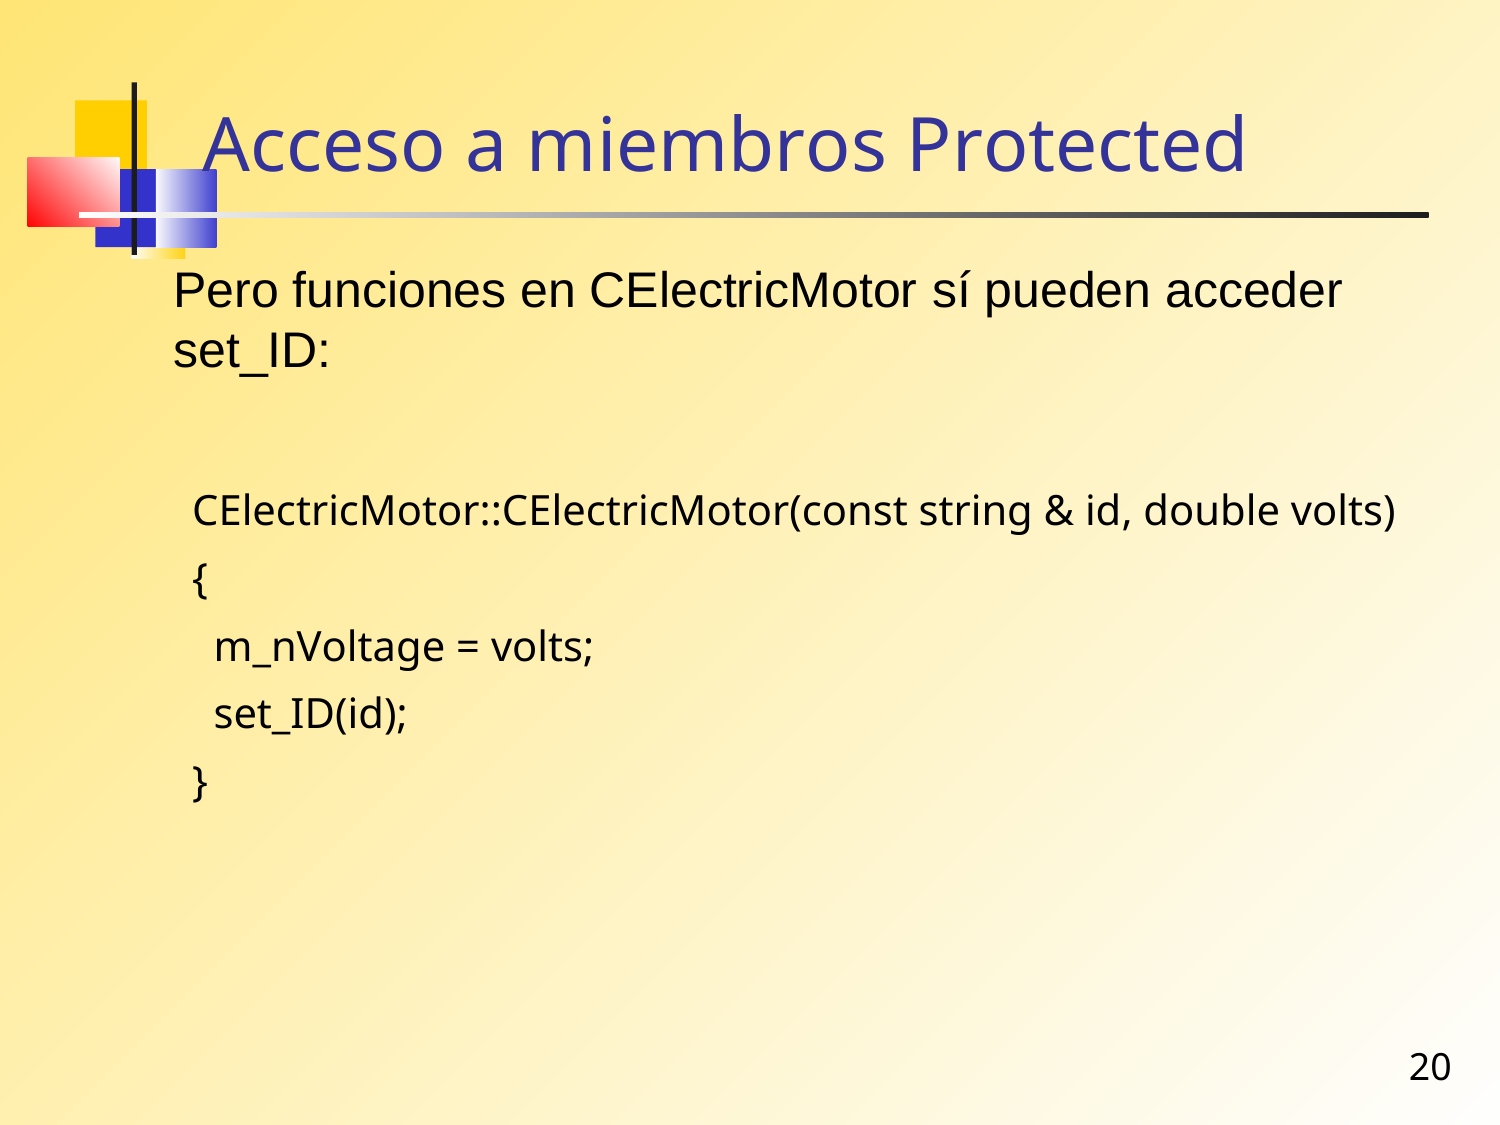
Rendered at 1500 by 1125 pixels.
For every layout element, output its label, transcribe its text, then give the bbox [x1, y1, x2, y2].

list CElectricMotor::CElectricMotor(const string & id, double volts)‏ { m_nVoltage = volts; set_ID(id); } [177, 472, 1463, 1013]
title Acceso a miembros Protected [187, 37, 1466, 201]
text_box Pero funciones en CElectricMotor sí pueden acceder set_ID: [149, 249, 1388, 386]
